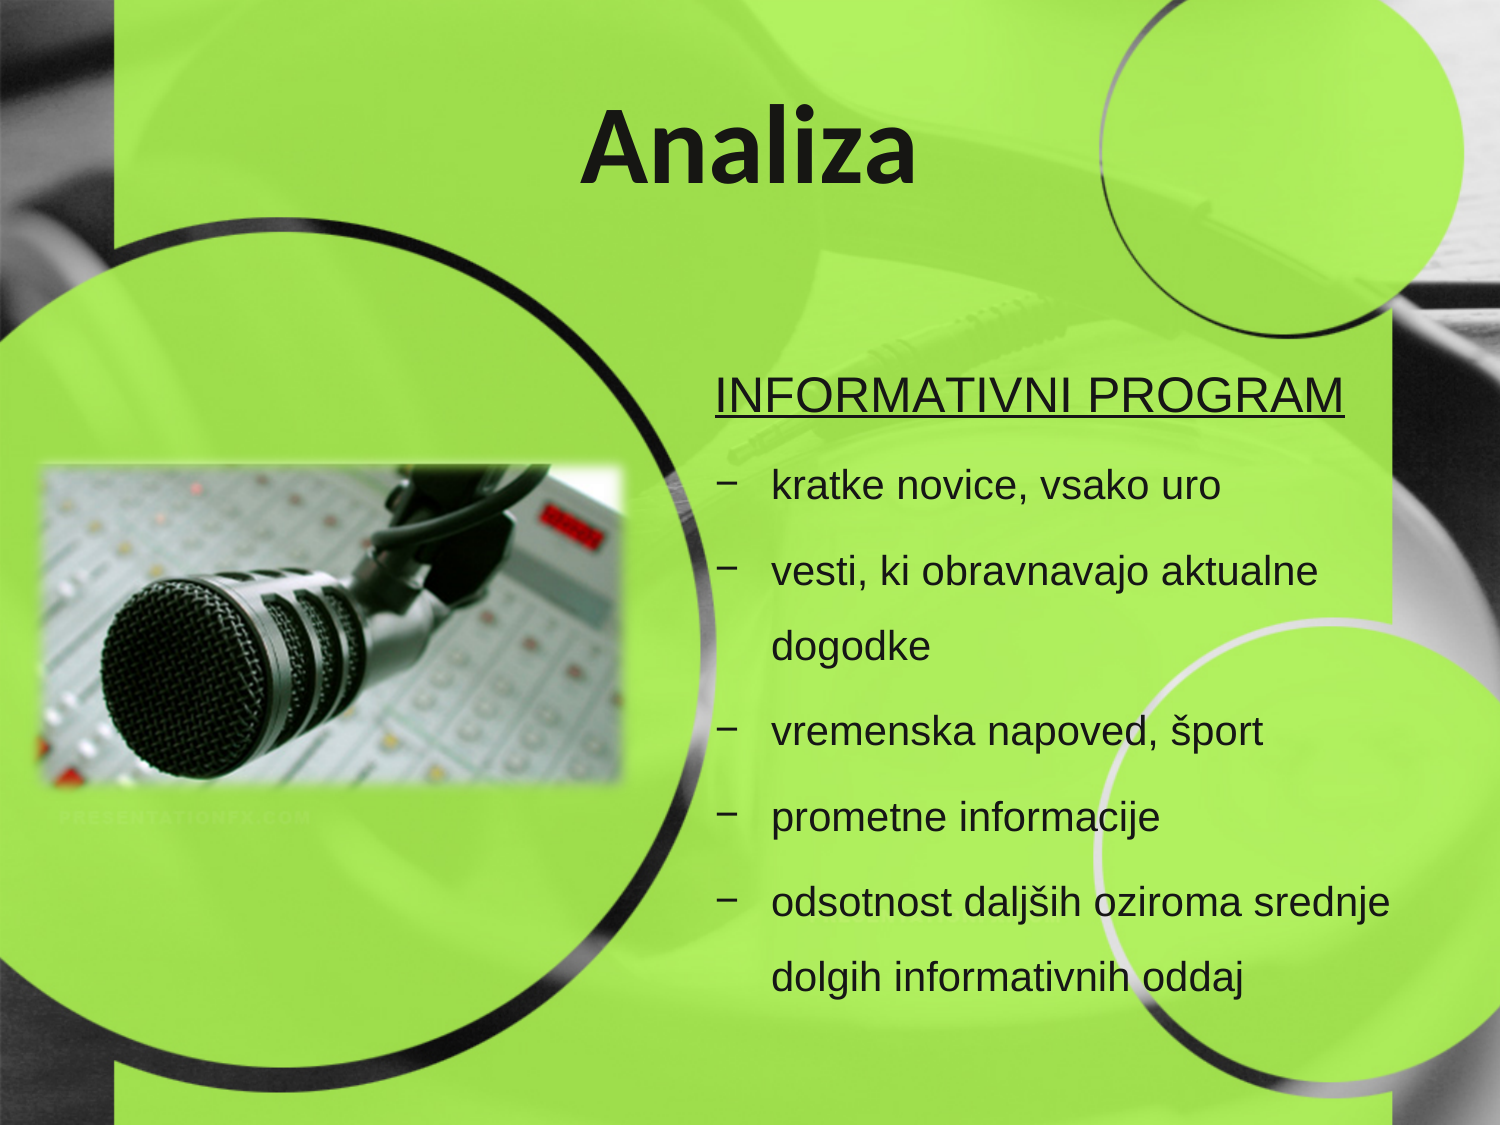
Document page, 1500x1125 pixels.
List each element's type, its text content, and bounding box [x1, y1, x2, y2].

title Analiza [75, 45, 1426, 233]
picture [0, 0, 1500, 1125]
list INFORMATIVNI PROGRAM kratke novice, vsako uro vesti, ki obravnavajo aktualne dogodke vremenska napoved, šport prometne informacije odsotnost daljših oziroma srednje dolgih informativnih oddaj [699, 324, 1500, 1068]
